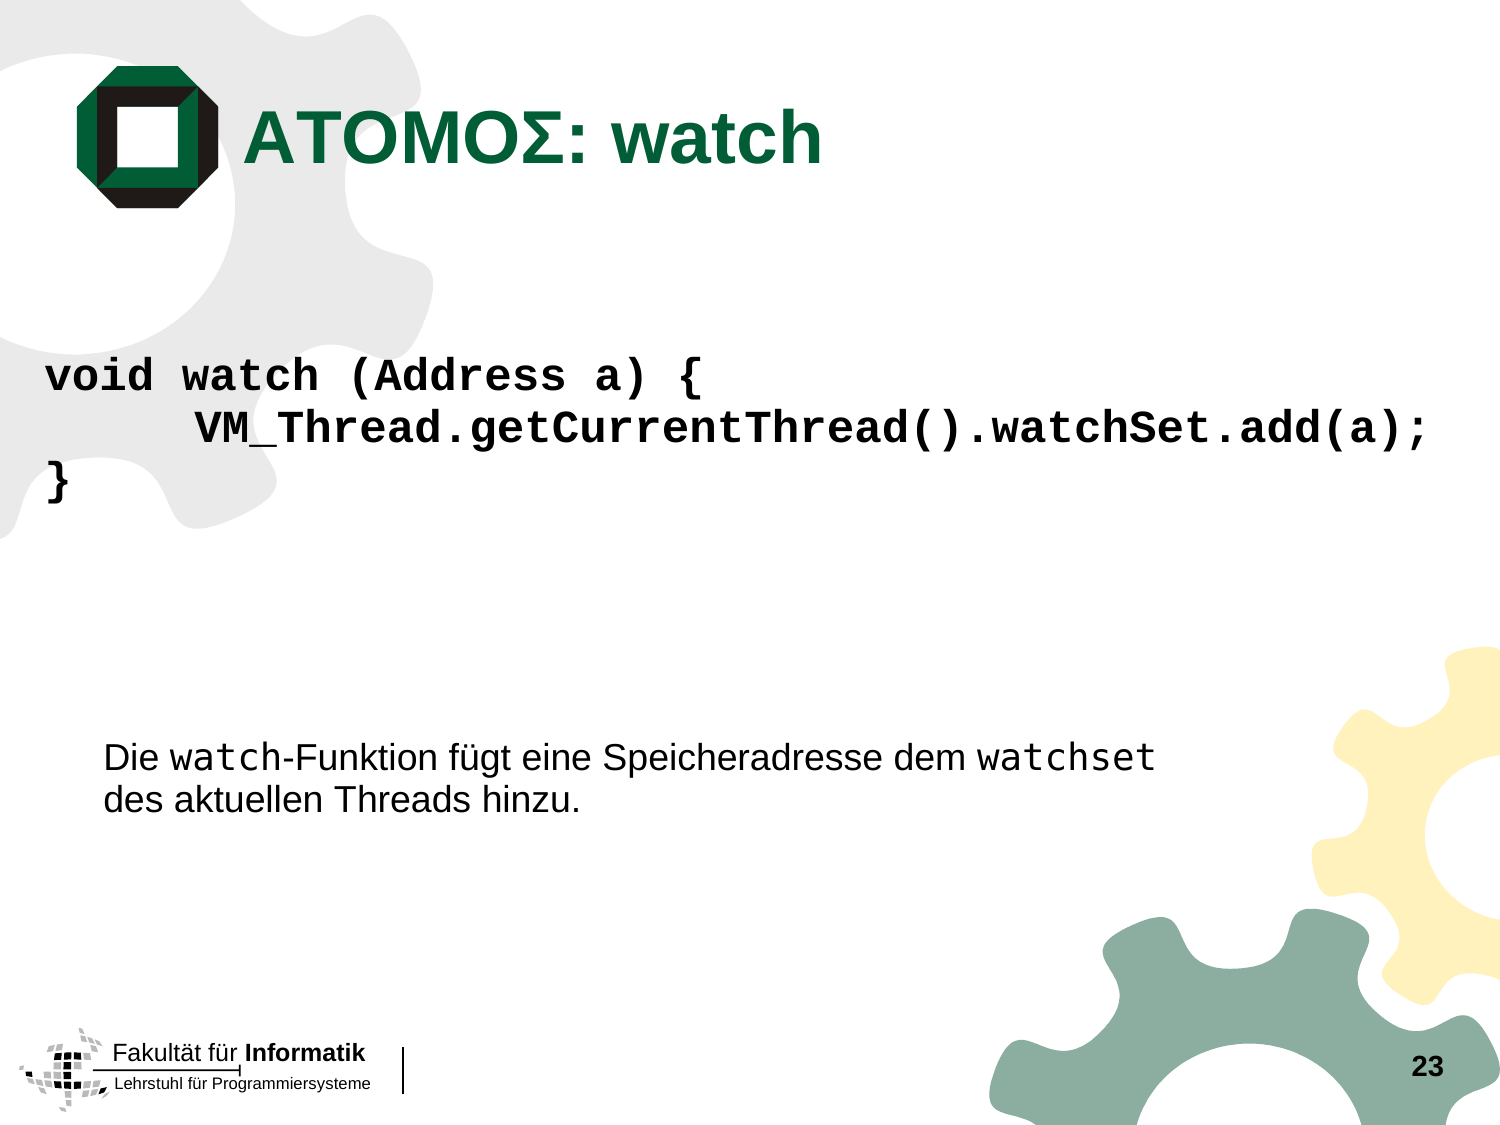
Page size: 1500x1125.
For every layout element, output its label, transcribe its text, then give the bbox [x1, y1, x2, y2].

text_box Die watch-Funktion fügt eine Speicheradresse dem watchset des aktuellen Threads hinzu. [88, 727, 1241, 829]
title ATOMOΣ: watch [242, 19, 1425, 256]
text_box void watch (Address a) { VM_Thread.getCurrentThread().watchSet.add(a); } [29, 345, 1500, 516]
